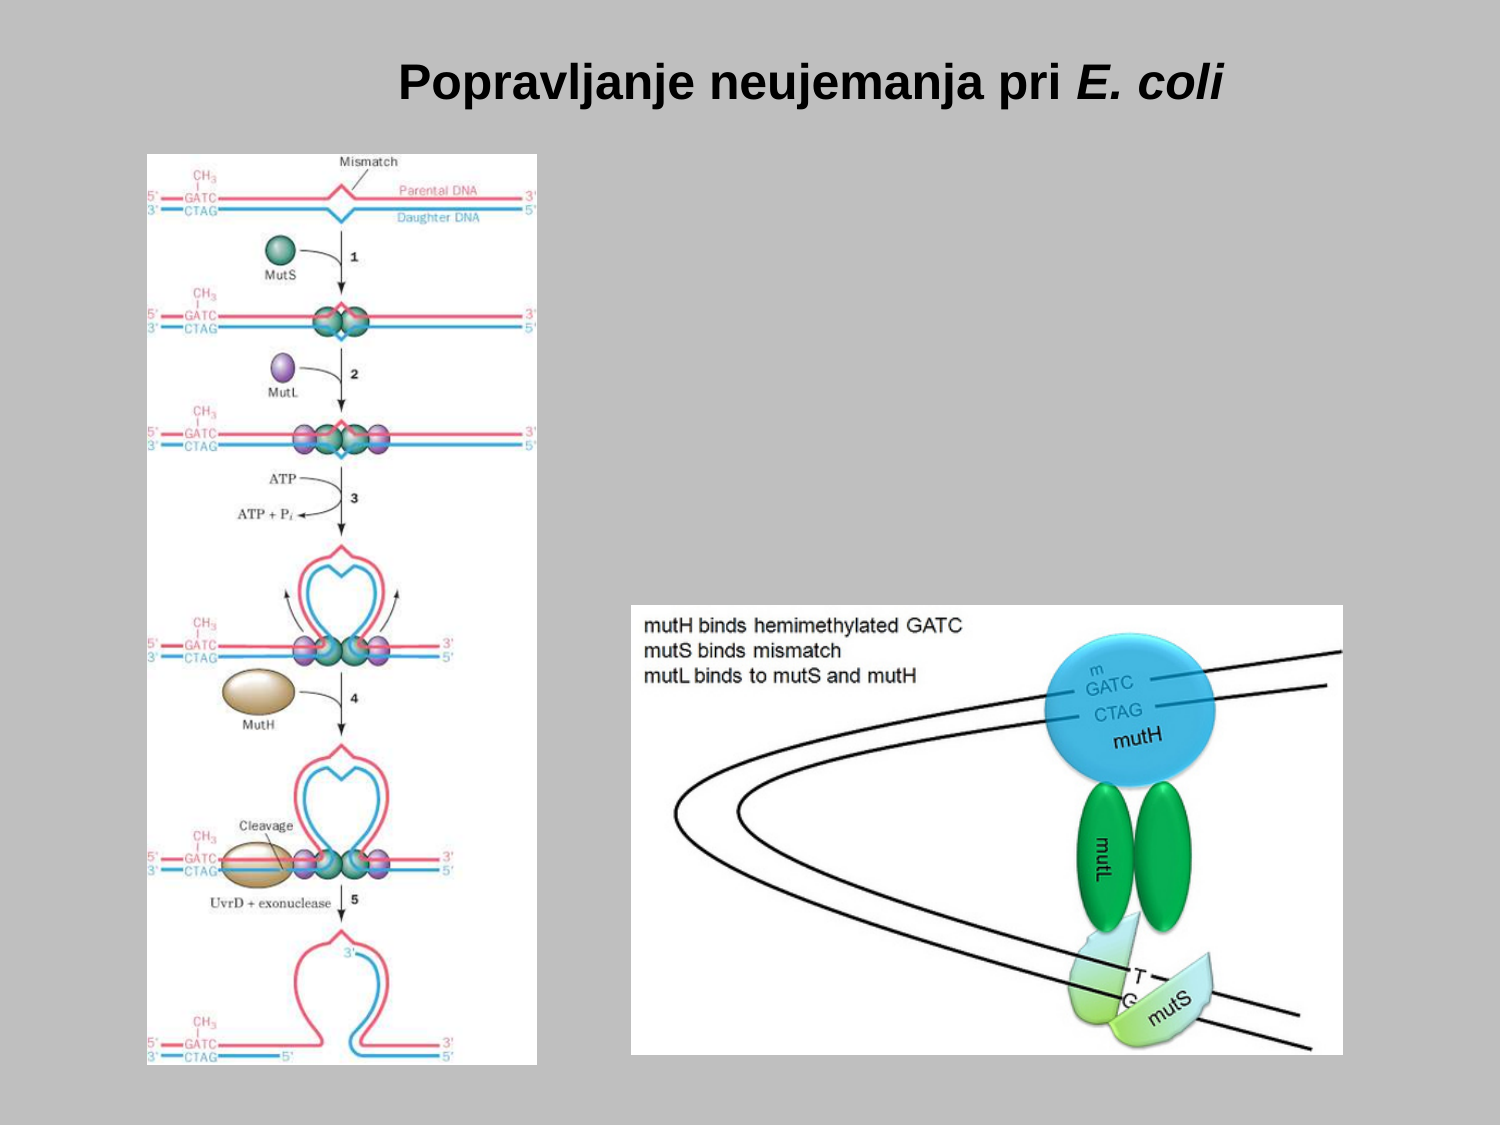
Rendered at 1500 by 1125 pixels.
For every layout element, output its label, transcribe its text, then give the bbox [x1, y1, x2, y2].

text_box Popravljanje neujemanja pri E. coli [383, 42, 1239, 118]
picture [631, 605, 1343, 1055]
picture [147, 154, 537, 1065]
